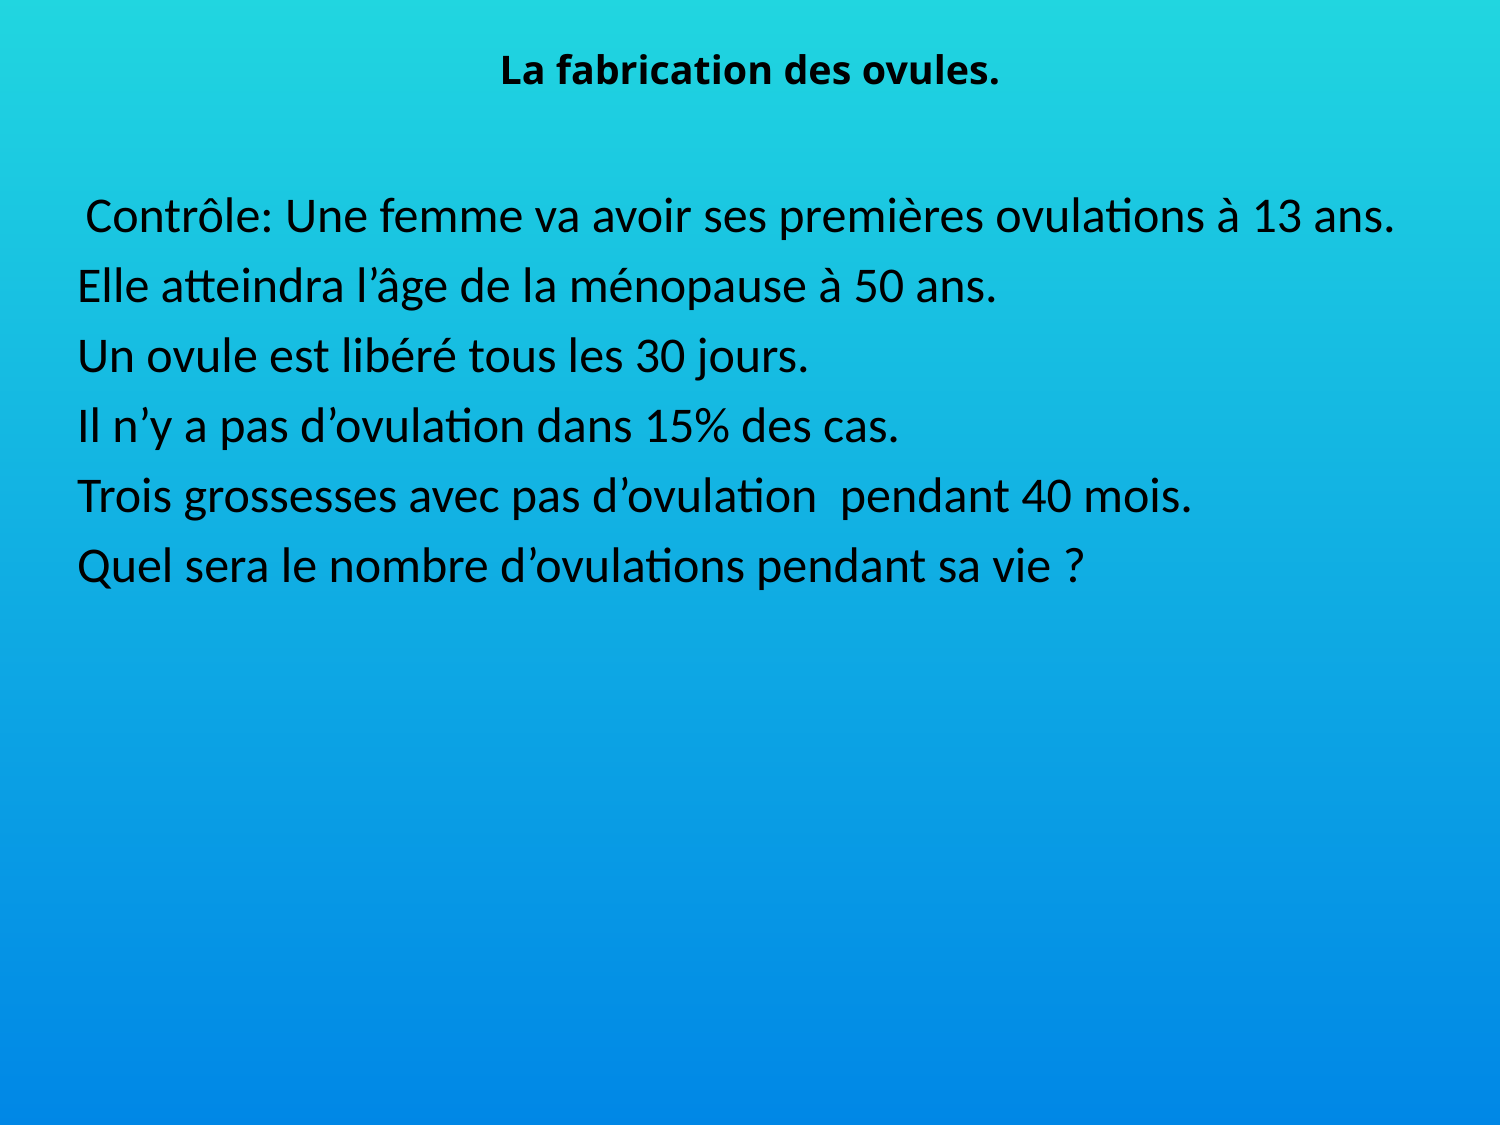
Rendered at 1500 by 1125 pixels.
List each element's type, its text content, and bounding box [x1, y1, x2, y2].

text_box Contrôle: Une femme va avoir ses premières ovulations à 13 ans. Elle atteindra l’âge de la ménopause à 50 ans. Un ovule est libéré tous les 30 jours. Il n’y a pas d’ovulation dans 15% des cas. Trois grossesses avec pas d’ovulation pendant 40 mois. Quel sera le nombre d’ovulations pendant sa vie ? [62, 174, 1425, 600]
title La fabrication des ovules. [112, 37, 1388, 100]
